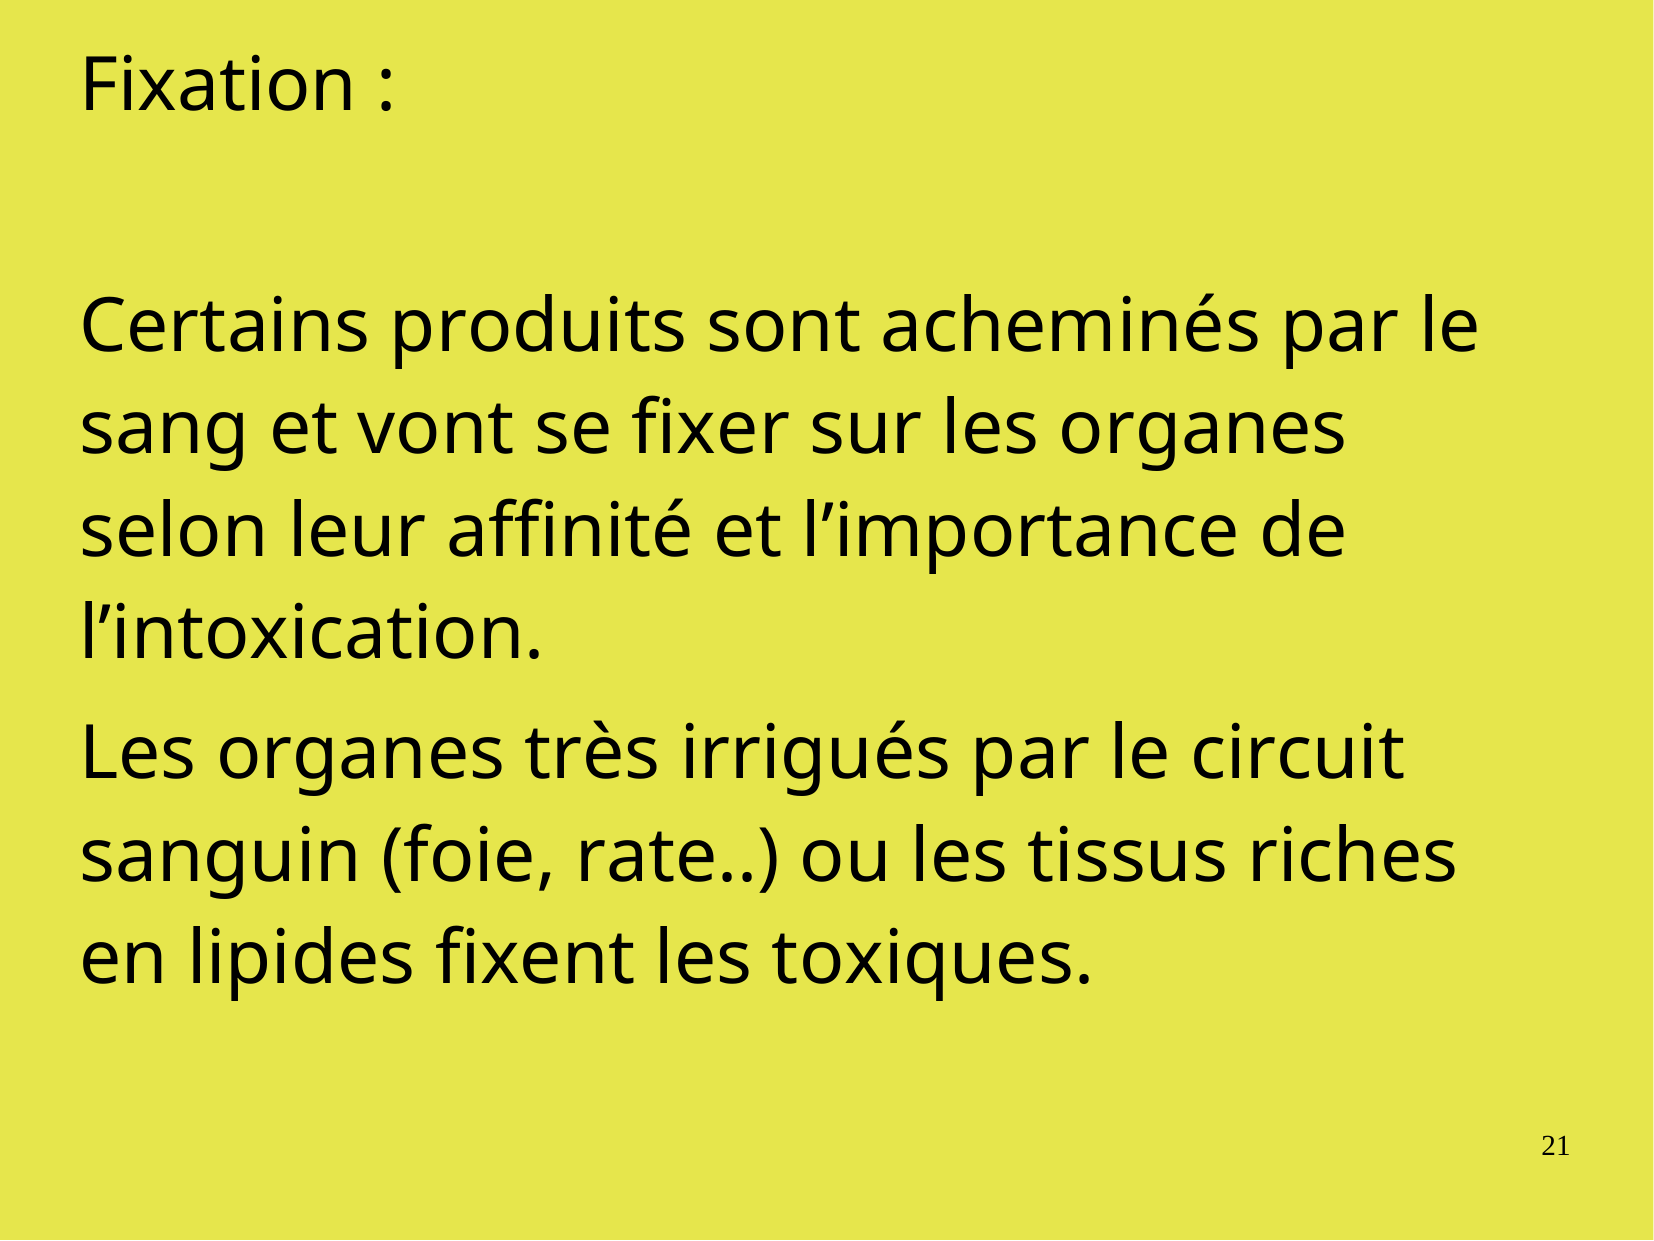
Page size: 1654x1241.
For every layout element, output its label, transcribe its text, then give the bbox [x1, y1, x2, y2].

text_box Fixation : Certains produits sont acheminés par le sang et vont se fixer sur les organes selon leur affinité et l’importance de l’intoxication. Les organes très irrigués par le circuit sanguin (foie, rate..) ou les tissus riches en lipides fixent les toxiques. [79, 30, 1544, 1165]
